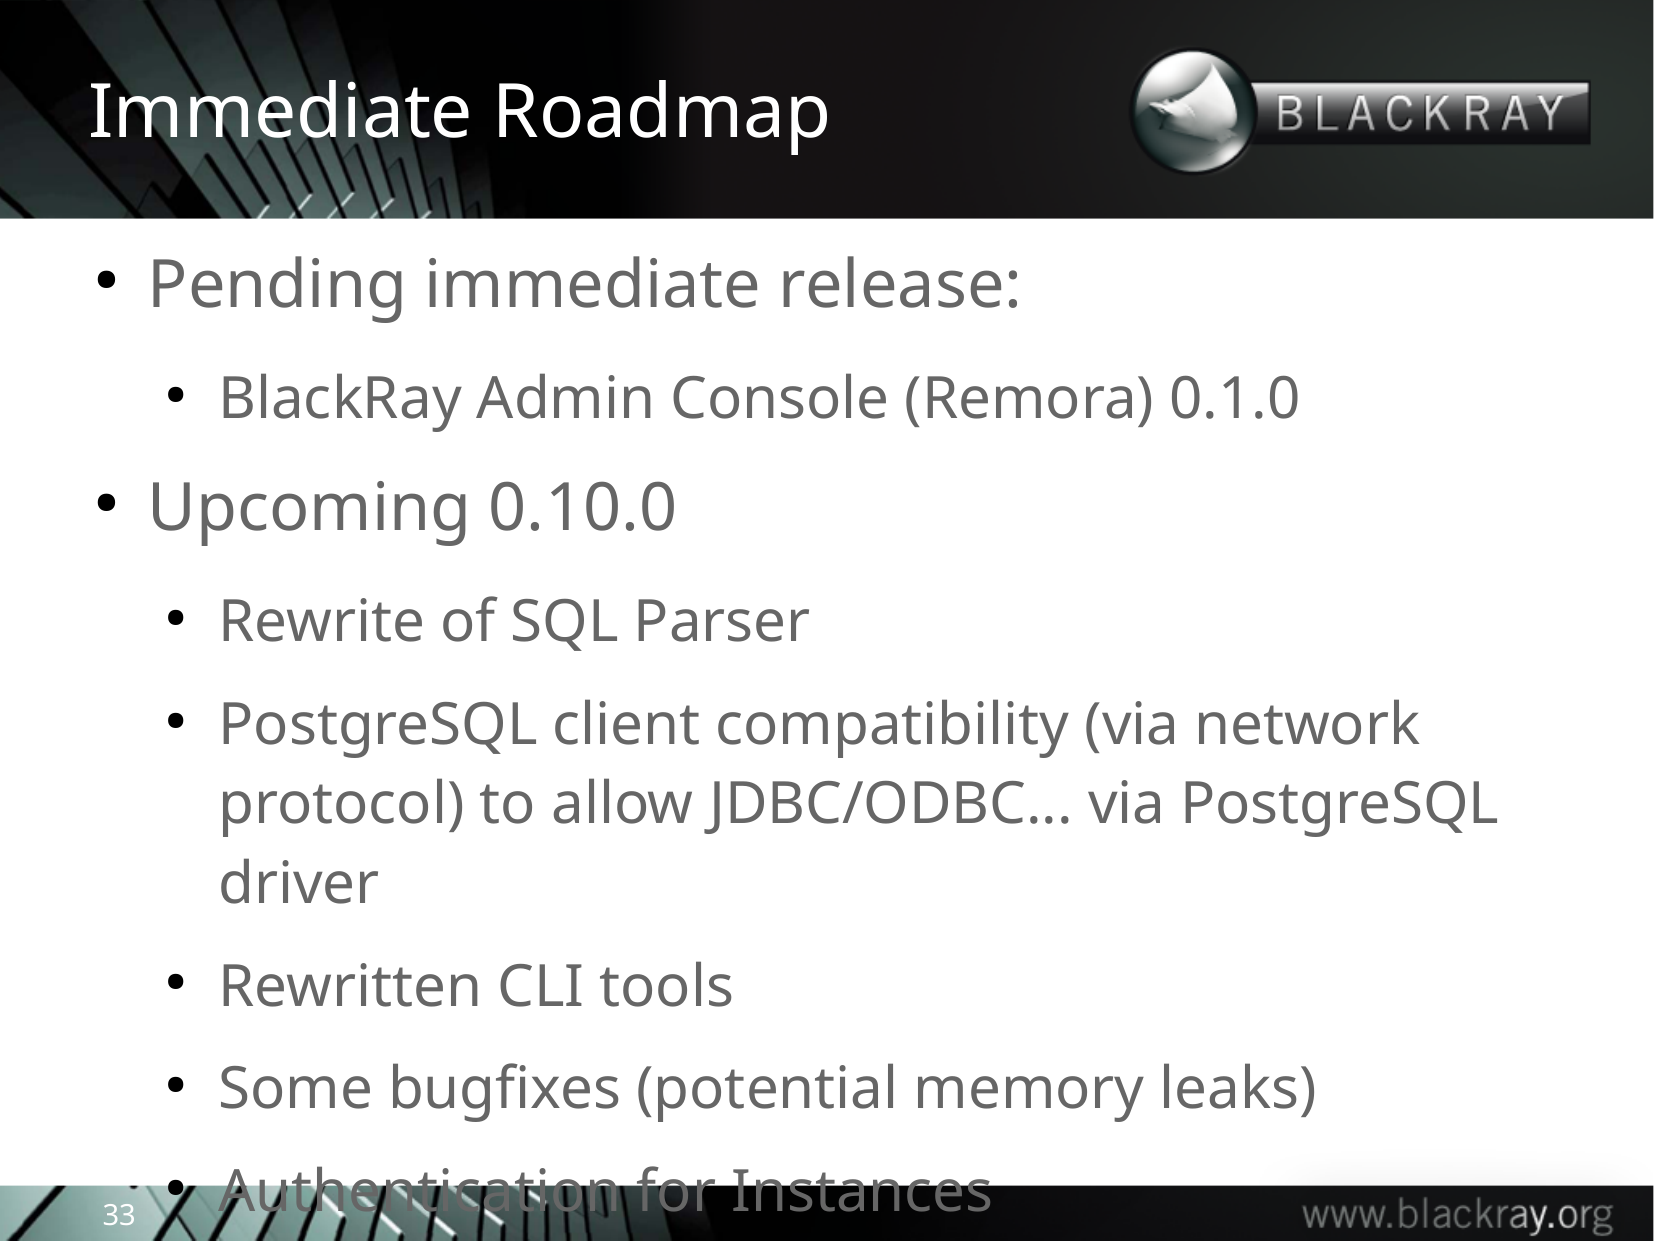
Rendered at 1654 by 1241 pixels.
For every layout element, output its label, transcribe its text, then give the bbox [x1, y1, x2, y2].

list Pending immediate release: BlackRay Admin Console (Remora) 0.1.0 Upcoming 0.10.0 Rewrite of SQL Parser PostgreSQL client compatibility (via network protocol) to allow JDBC/ODBC... via PostgreSQL driver Rewritten CLI tools Some bugfixes (potential memory leaks) Authentication for Instances [76, 236, 1625, 1152]
picture [0, 0, 1654, 1241]
title Immediate Roadmap [88, 38, 1577, 178]
